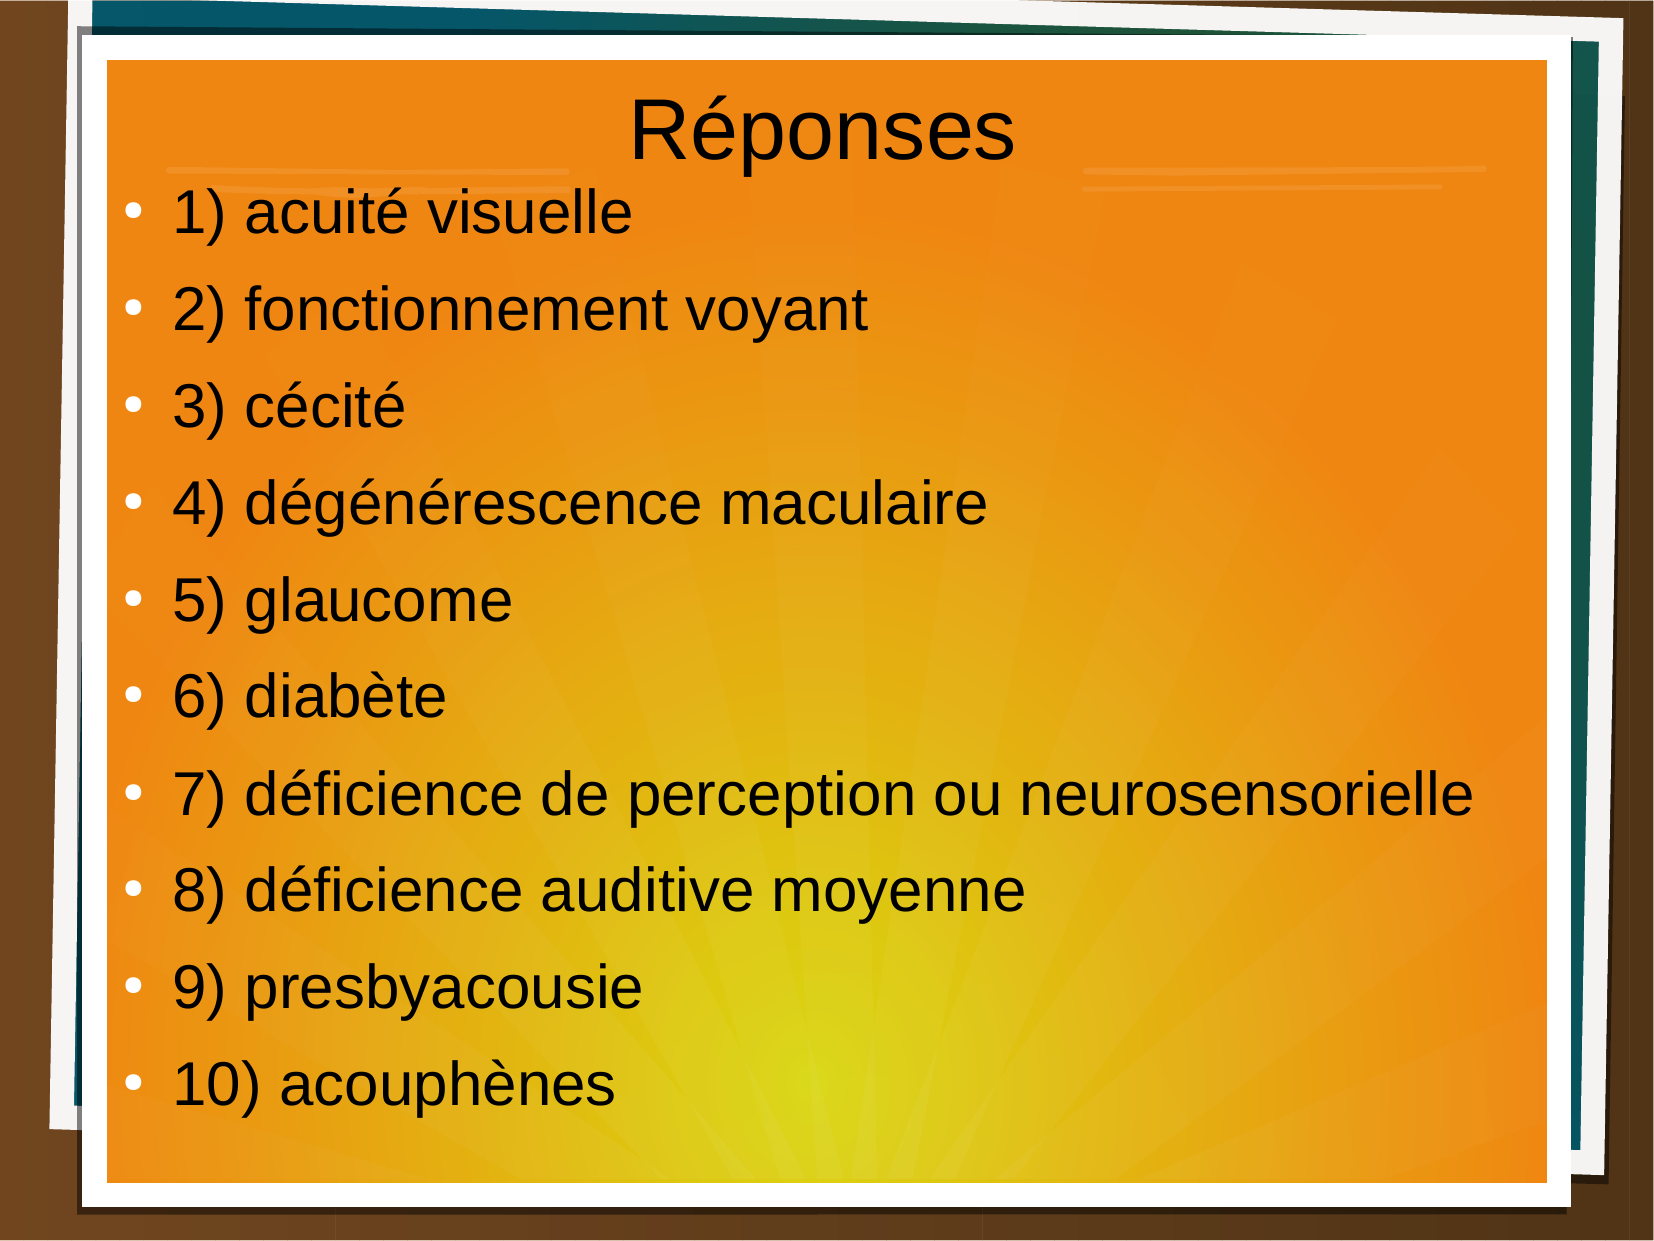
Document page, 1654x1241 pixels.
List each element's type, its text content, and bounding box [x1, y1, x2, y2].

list 1) acuité visuelle 2) fonctionnement voyant 3) cécité 4) dégénérescence maculaire 5) glaucome 6) diabète 7) déficience de perception ou neurosensorielle 8) déficience auditive moyenne 9) presbyacousie 10) acouphènes [106, 177, 1495, 1170]
title Réponses [562, 31, 1083, 177]
